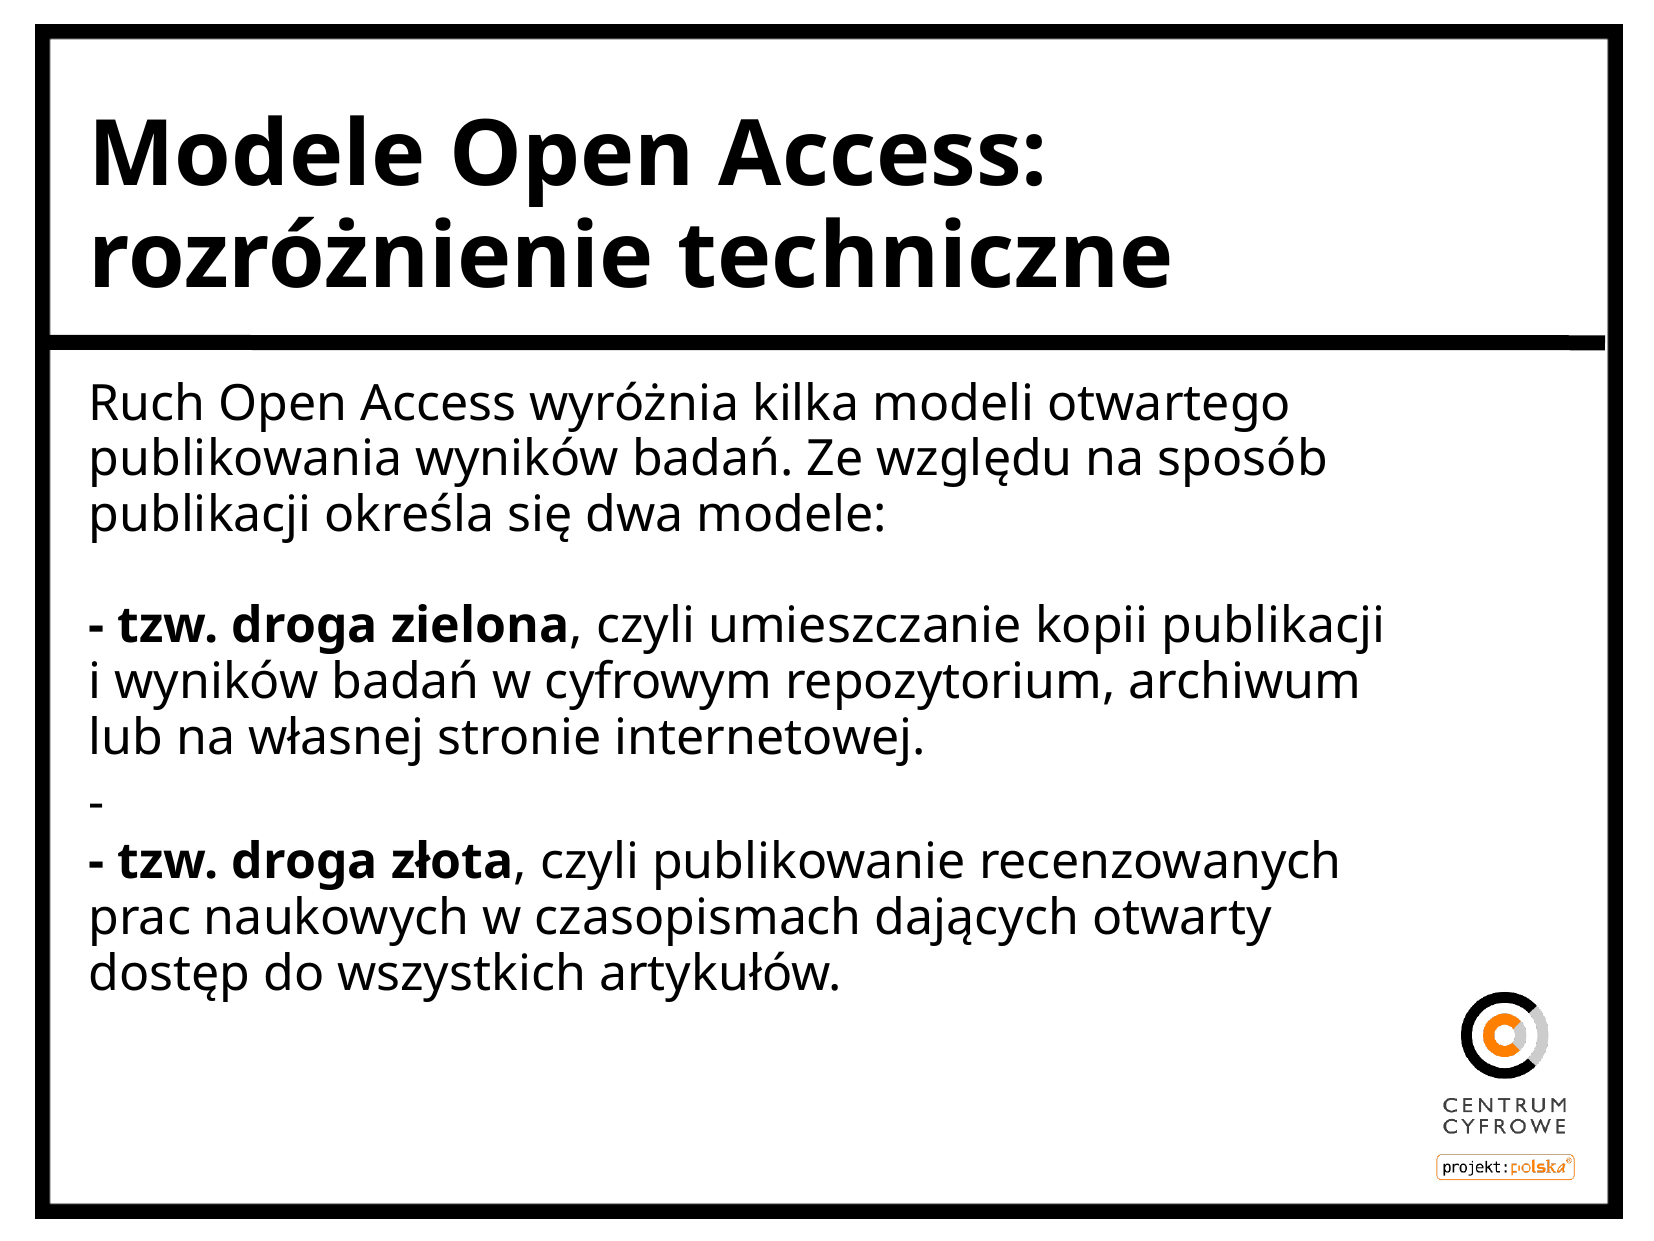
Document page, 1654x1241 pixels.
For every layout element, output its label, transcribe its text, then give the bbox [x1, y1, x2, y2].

picture [35, 24, 1623, 1219]
text_box Ruch Open Access wyróżnia kilka modeli otwartego publikowania wyników badań. Ze względu na sposób publikacji określa się dwa modele: - tzw. droga zielona, czyli umieszczanie kopii publikacji i wyników badań w cyfrowym repozytorium, archiwum lub na własnej stronie internetowej. - tzw. droga złota, czyli publikowanie recenzowanych prac naukowych w czasopismach dających otwarty dostęp do wszystkich artykułów. [73, 362, 1424, 1105]
text_box Modele Open Access: rozróżnienie techniczne [73, 90, 1546, 301]
